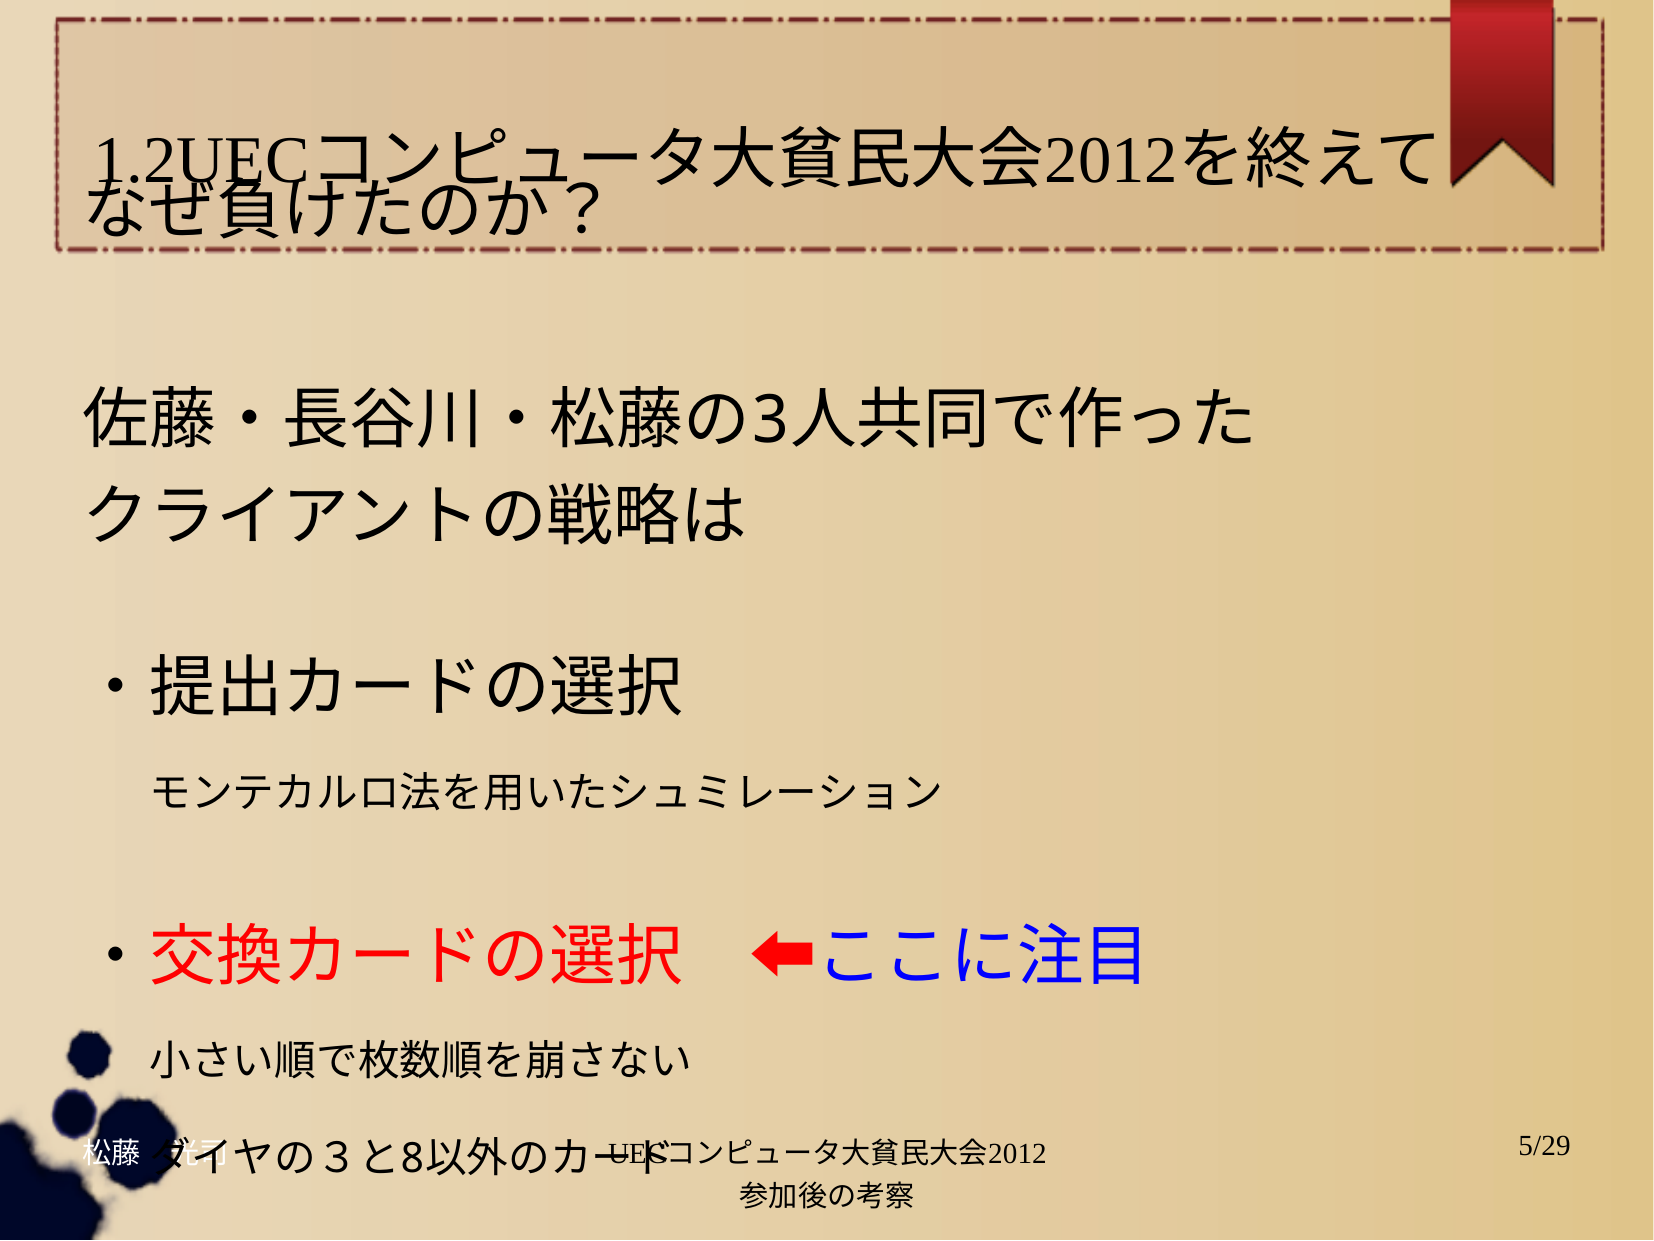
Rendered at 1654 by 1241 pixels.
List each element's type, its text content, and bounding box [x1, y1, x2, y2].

picture [0, 0, 1654, 1240]
title 1.2UECコンピュータ大貧民大会2012を終えて [82, 49, 1453, 257]
subtitle なぜ負けたのか？ 佐藤・長谷川・松藤の3人共同で作った クライアントの戦略は ・提出カードの選択 モンテカルロ法を用いたシュミレーション ・交換カードの選択 ⬅ここに注目 小さい順で枚数順を崩さない ダイヤの３と8以外のカード [82, 265, 1538, 1034]
